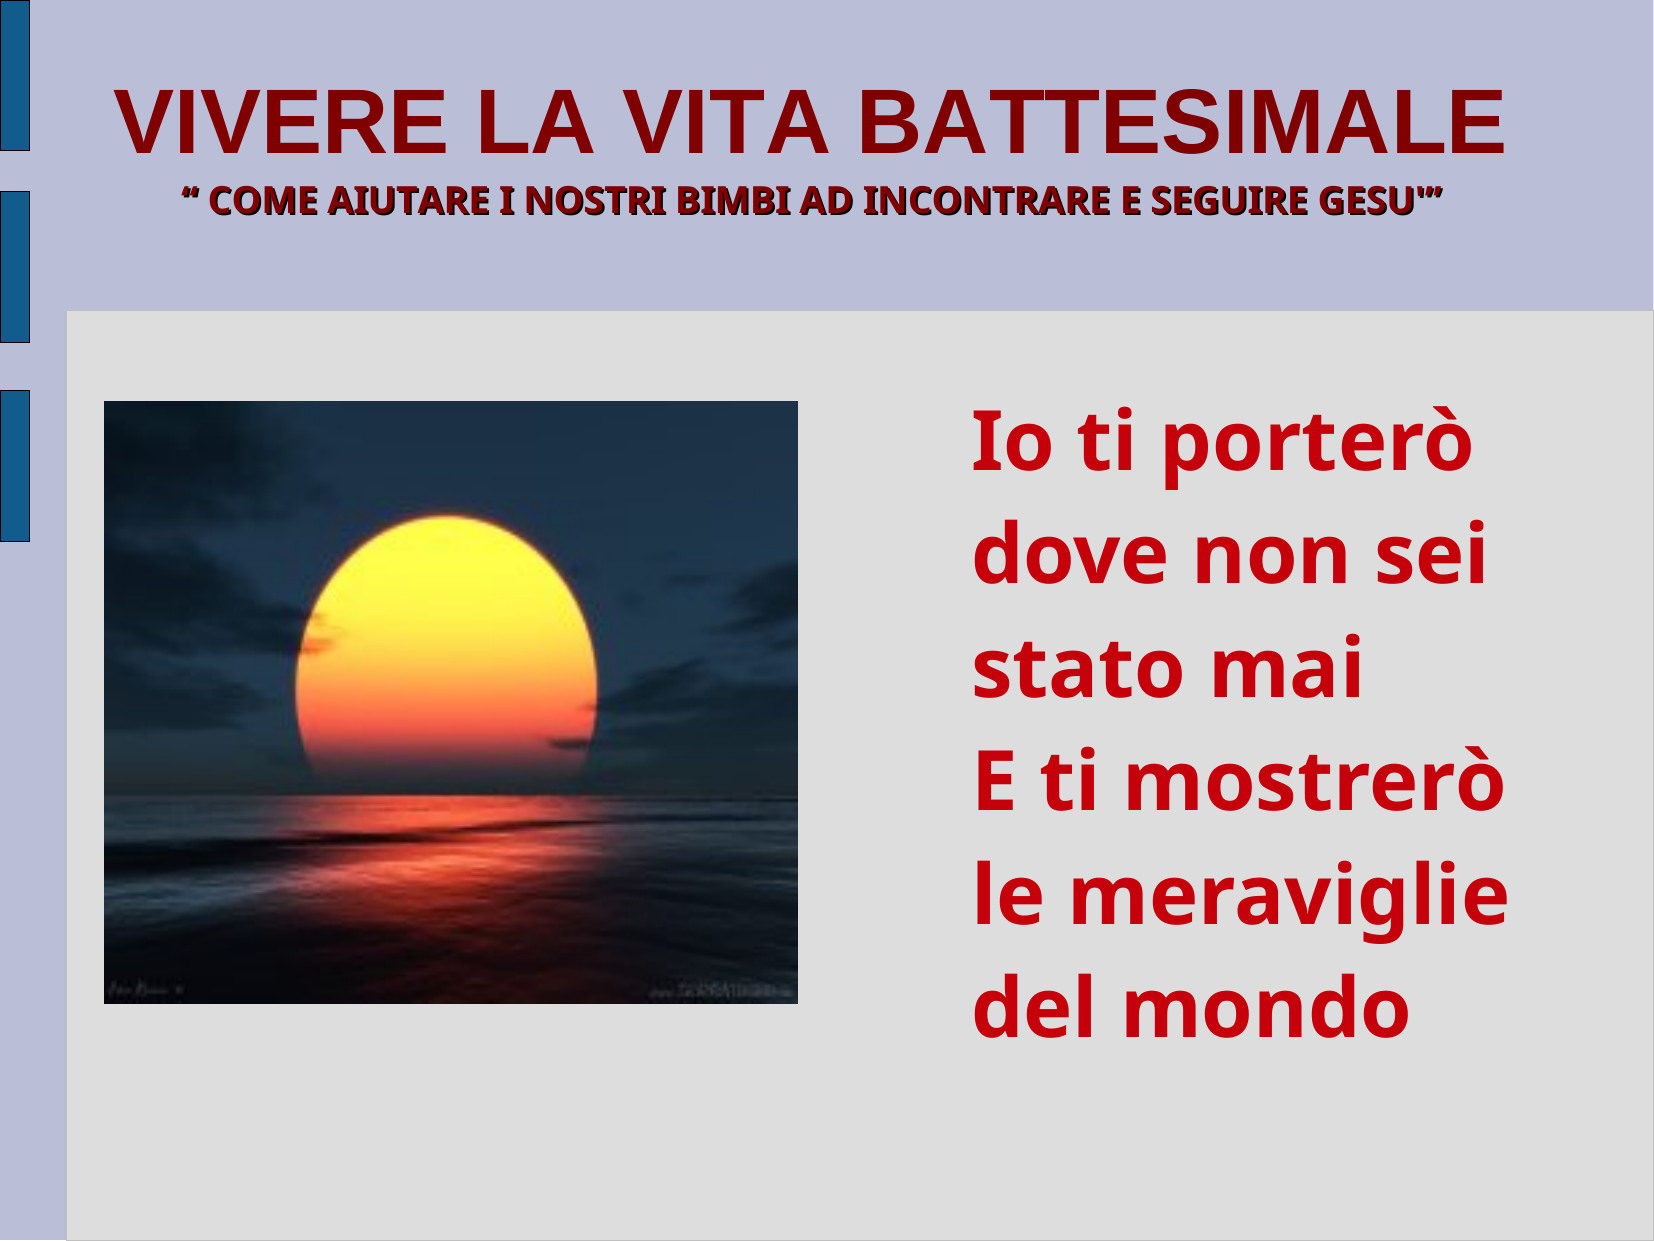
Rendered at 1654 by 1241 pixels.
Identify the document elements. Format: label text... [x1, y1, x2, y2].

title VIVERE LA VITA BATTESIMALE “ COME AIUTARE I NOSTRI BIMBI AD INCONTRARE E SEGUIRE GESU'” [59, 29, 1565, 266]
text_box Io ti porterò dove non sei stato mai E ti mostrerò le meraviglie del mondo [956, 373, 1595, 1182]
picture [104, 401, 798, 1004]
subtitle [121, 344, 1534, 1182]
